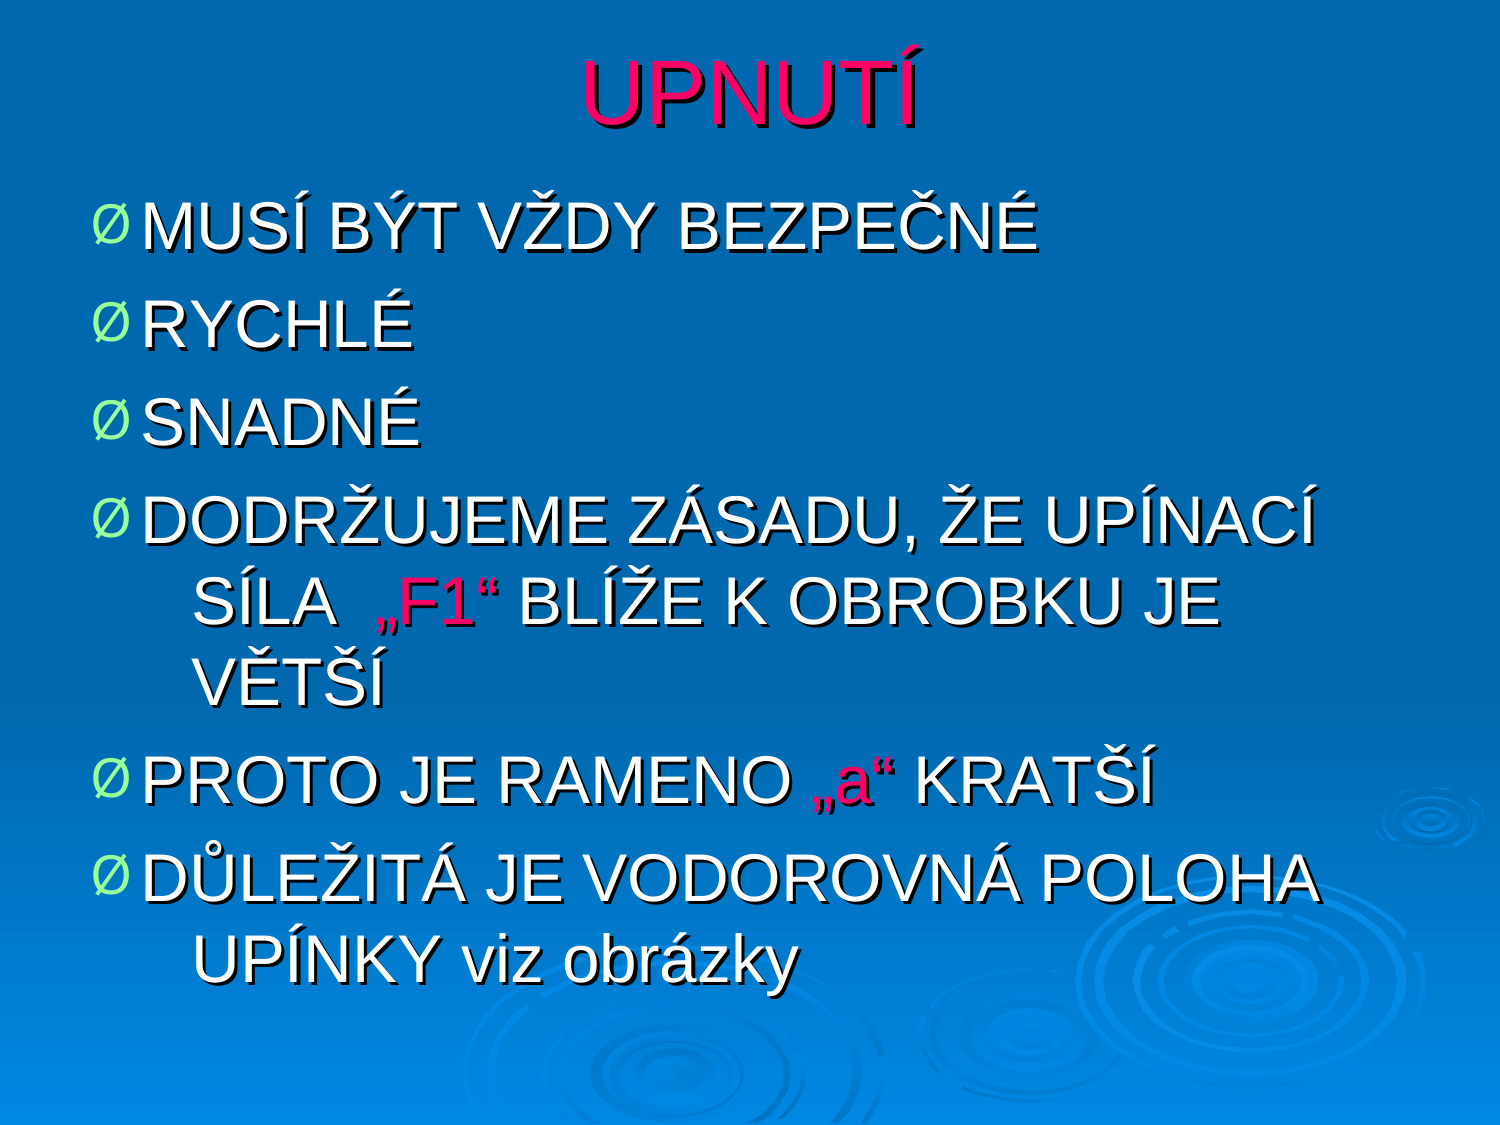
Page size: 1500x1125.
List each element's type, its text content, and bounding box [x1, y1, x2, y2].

list MUSÍ BÝT VŽDY BEZPEČNÉ RYCHLÉ SNADNÉ DODRŽUJEME ZÁSADU, ŽE UPÍNACÍ SÍLA „F1“ BLÍŽE K OBROBKU JE VĚTŠÍ PROTO JE RAMENO „a“ KRATŠÍ DŮLEŽITÁ JE VODOROVNÁ POLOHA UPÍNKY viz obrázky [75, 174, 1426, 1005]
title UPNUTÍ [75, 0, 1426, 174]
